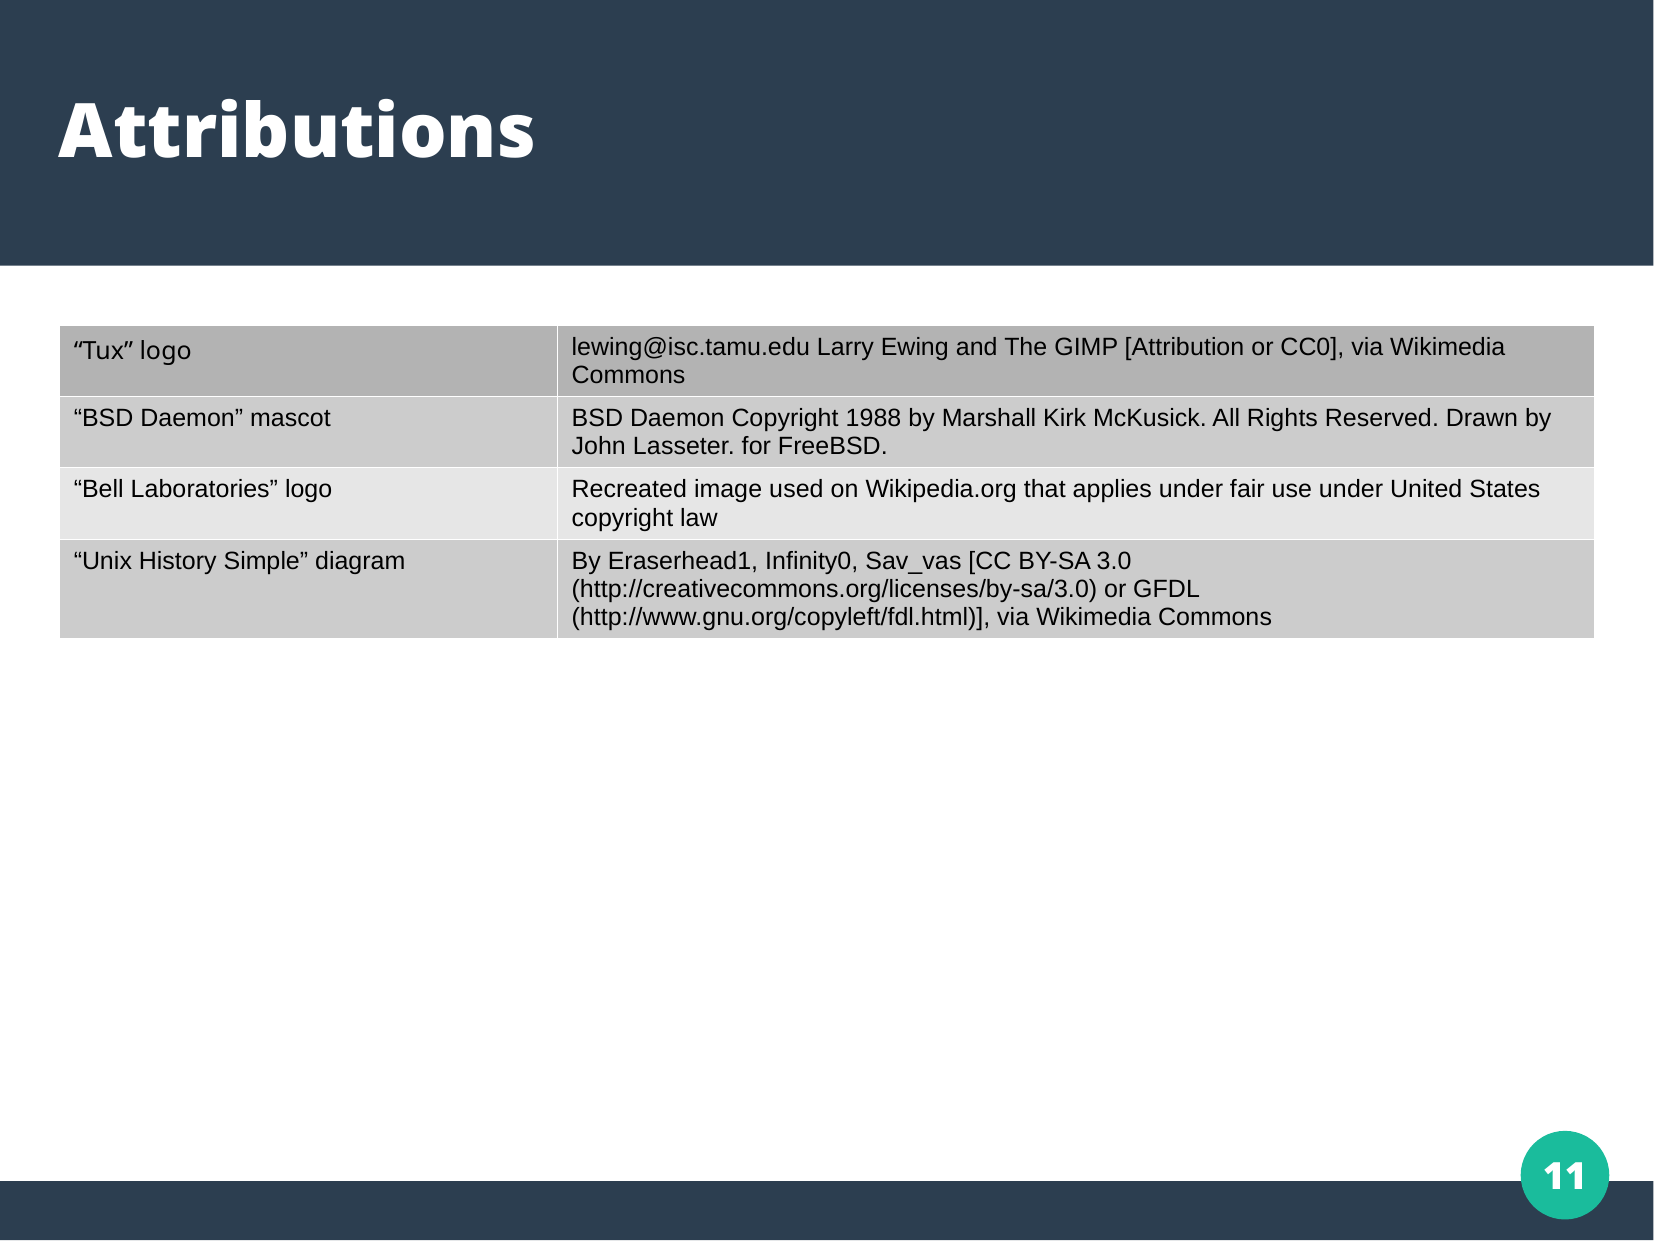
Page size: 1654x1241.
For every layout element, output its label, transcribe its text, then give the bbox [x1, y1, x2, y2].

title Attributions [59, 49, 1595, 207]
table_cell Recreated image used on Wikipedia.org that applies under fair use under United States copyright law [558, 468, 1594, 539]
table_cell BSD Daemon Copyright 1988 by Marshall Kirk McKusick. All Rights Reserved. Drawn by John Lasseter. for FreeBSD. [558, 397, 1594, 467]
table_cell “Bell Laboratories” logo [60, 468, 557, 539]
table_cell By Eraserhead1, Infinity0, Sav_vas [CC BY-SA 3.0 (http://creativecommons.org/licenses/by-sa/3.0) or GFDL (http://www.gnu.org/copyleft/fdl.html)], via Wikimedia Commons [558, 540, 1594, 638]
table_header lewing@isc.tamu.edu Larry Ewing and The GIMP [Attribution or CC0], via Wikimedia Commons [558, 326, 1594, 396]
table_cell “BSD Daemon” mascot [60, 397, 557, 467]
table_header “Tux” logo [60, 326, 557, 396]
table_cell “Unix History Simple” diagram [60, 540, 557, 638]
